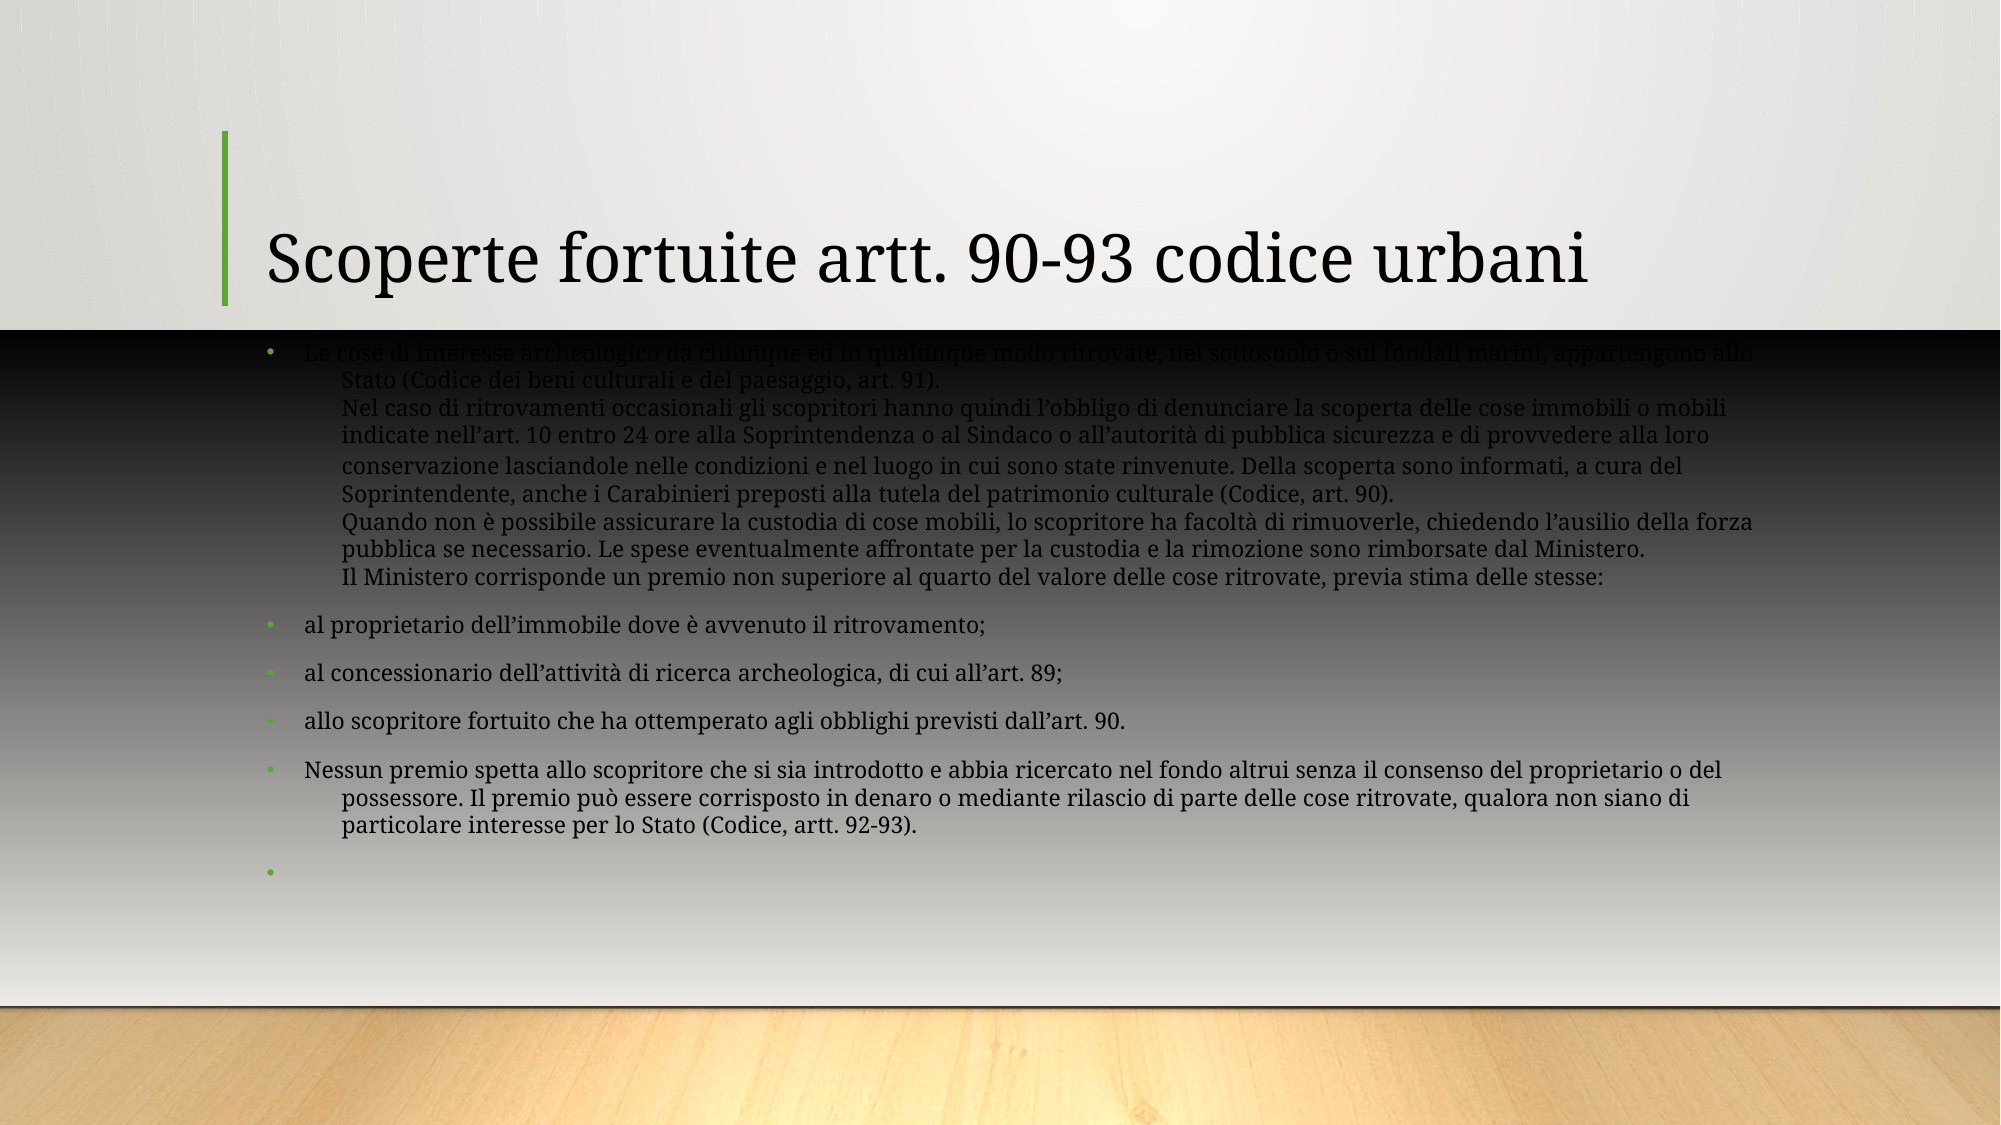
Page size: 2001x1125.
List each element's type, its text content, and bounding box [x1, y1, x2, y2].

list Le cose di interesse archeologico da chiunque ed in qualunque modo ritrovate, nel sottosuolo o sui fondali marini, appartengono allo Stato (Codice dei beni culturali e del paesaggio, art. 91). Nel caso di ritrovamenti occasionali gli scopritori hanno quindi l’obbligo di denunciare la scoperta delle cose immobili o mobili indicate nell’art. 10 entro 24 ore alla Soprintendenza o al Sindaco o all’autorità di pubblica sicurezza e di provvedere alla loro conservazione lasciandole nelle condizioni e nel luogo in cui sono state rinvenute. Della scoperta sono informati, a cura del Soprintendente, anche i Carabinieri preposti alla tutela del patrimonio culturale (Codice, art. 90). Quando non è possibile assicurare la custodia di cose mobili, lo scopritore ha facoltà di rimuoverle, chiedendo l’ausilio della forza pubblica se necessario. Le spese eventualmente affrontate per la custodia e la rimozione sono rimborsate dal Ministero. Il Ministero corrisponde un premio non superiore al quarto del valore delle cose ritrovate, previa stima delle stesse: al proprietario dell’immobile dove è avvenuto il ritrovamento; al concessionario dell’attività di ricerca archeologica, di cui all’art. 89; allo scopritore fortuito che ha ottemperato agli obblighi previsti dall’art. 90. Nessun premio spetta allo scopritore che si sia introdotto e abbia ricercato nel fondo altrui senza il consenso del proprietario o del possessore. Il premio può essere corrisposto in denaro o mediante rilascio di parte delle cose ritrovate, qualora non siano di particolare interesse per lo Stato (Codice, artt. 92-93). [251, 330, 1814, 897]
title Scoperte fortuite artt. 90-93 codice urbani [251, 131, 1814, 305]
